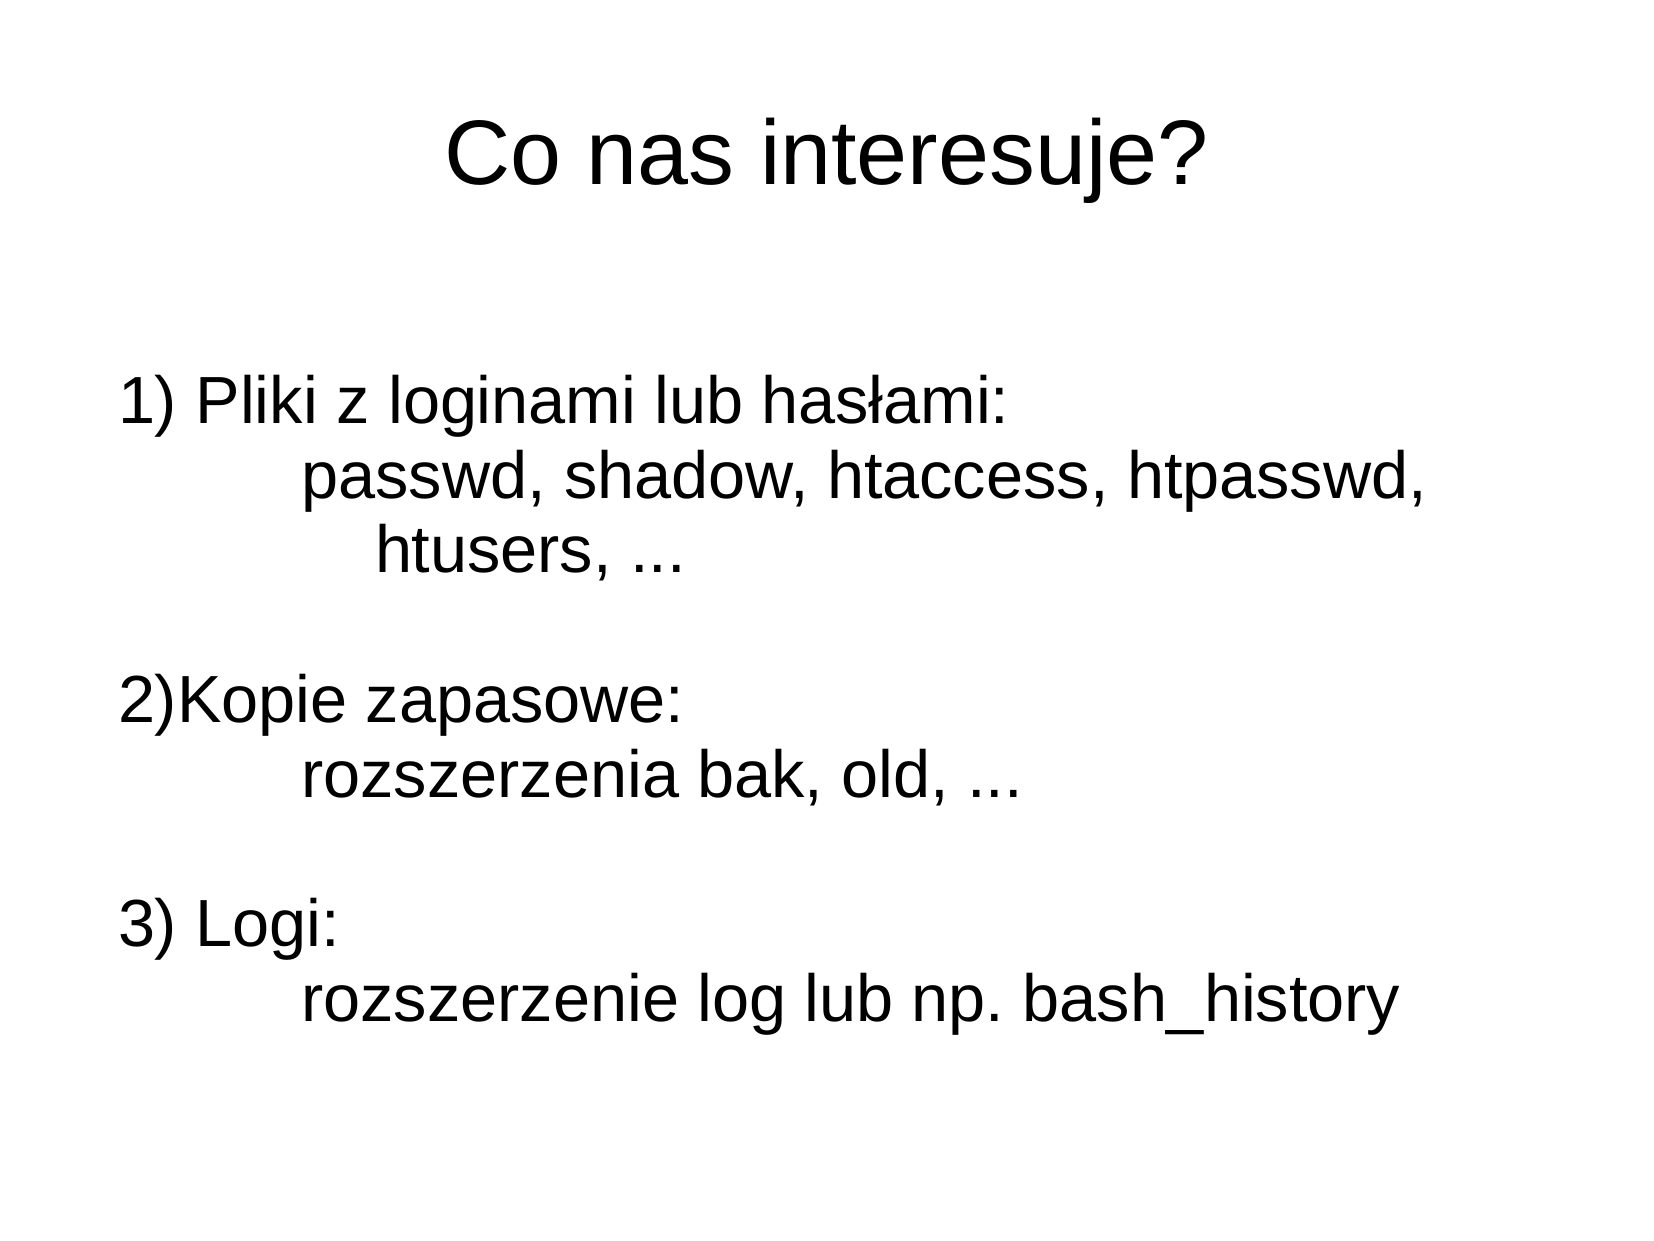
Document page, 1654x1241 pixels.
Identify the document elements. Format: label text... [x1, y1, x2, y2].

subtitle 1) Pliki z loginami lub hasłami: passwd, shadow, htaccess, htpasswd, htusers, ... 2)Kopie zapasowe: rozszerzenia bak, old, ... 3) Logi: rozszerzenie log lub np. bash_history [82, 290, 1571, 1109]
title Co nas interesuje? [82, 49, 1571, 257]
